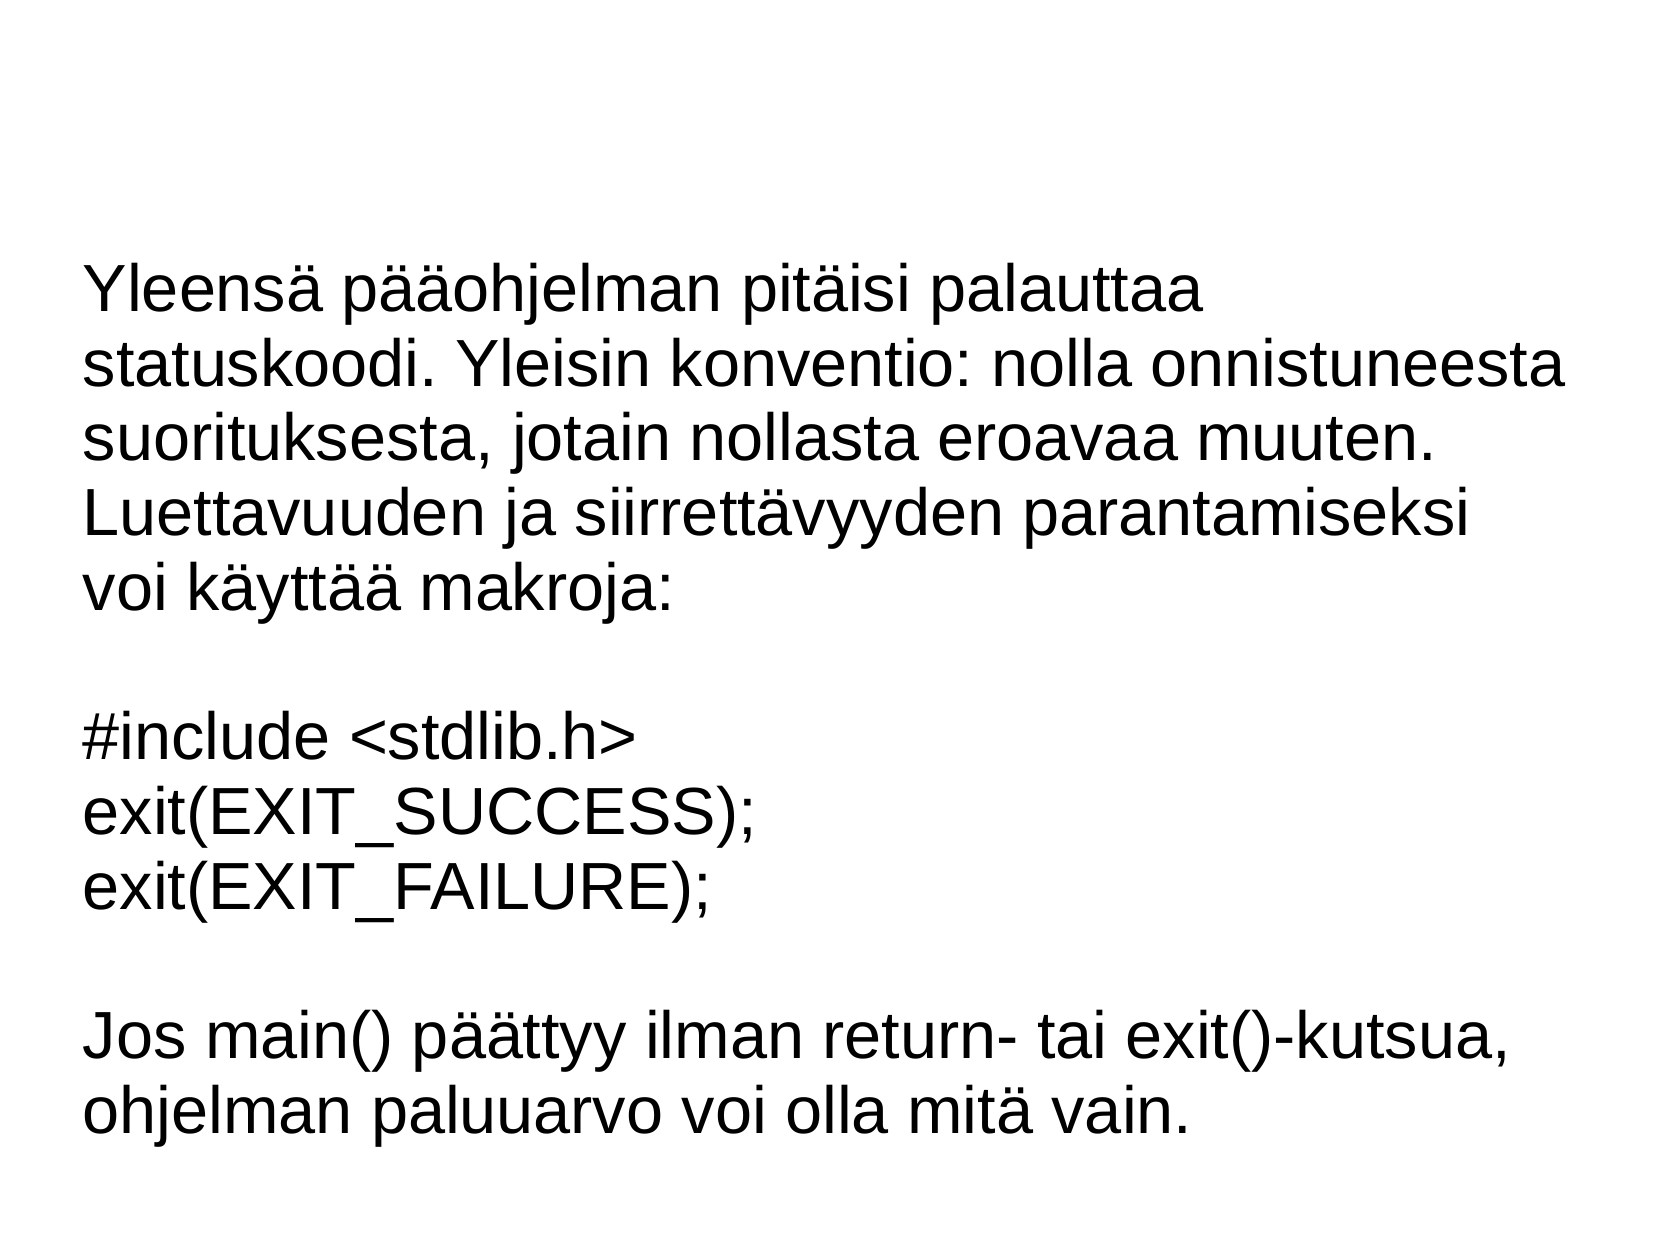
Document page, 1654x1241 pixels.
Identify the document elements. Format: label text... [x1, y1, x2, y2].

text_box Yleensä pääohjelman pitäisi palauttaa statuskoodi. Yleisin konventio: nolla onnistuneesta suorituksesta, jotain nollasta eroavaa muuten. Luettavuuden ja siirrettävyyden parantamiseksi voi käyttää makroja: #include <stdlib.h> exit(EXIT_SUCCESS); exit(EXIT_FAILURE); Jos main() päättyy ilman return- tai exit()-kutsua, ohjelman paluuarvo voi olla mitä vain. [82, 250, 1571, 1149]
